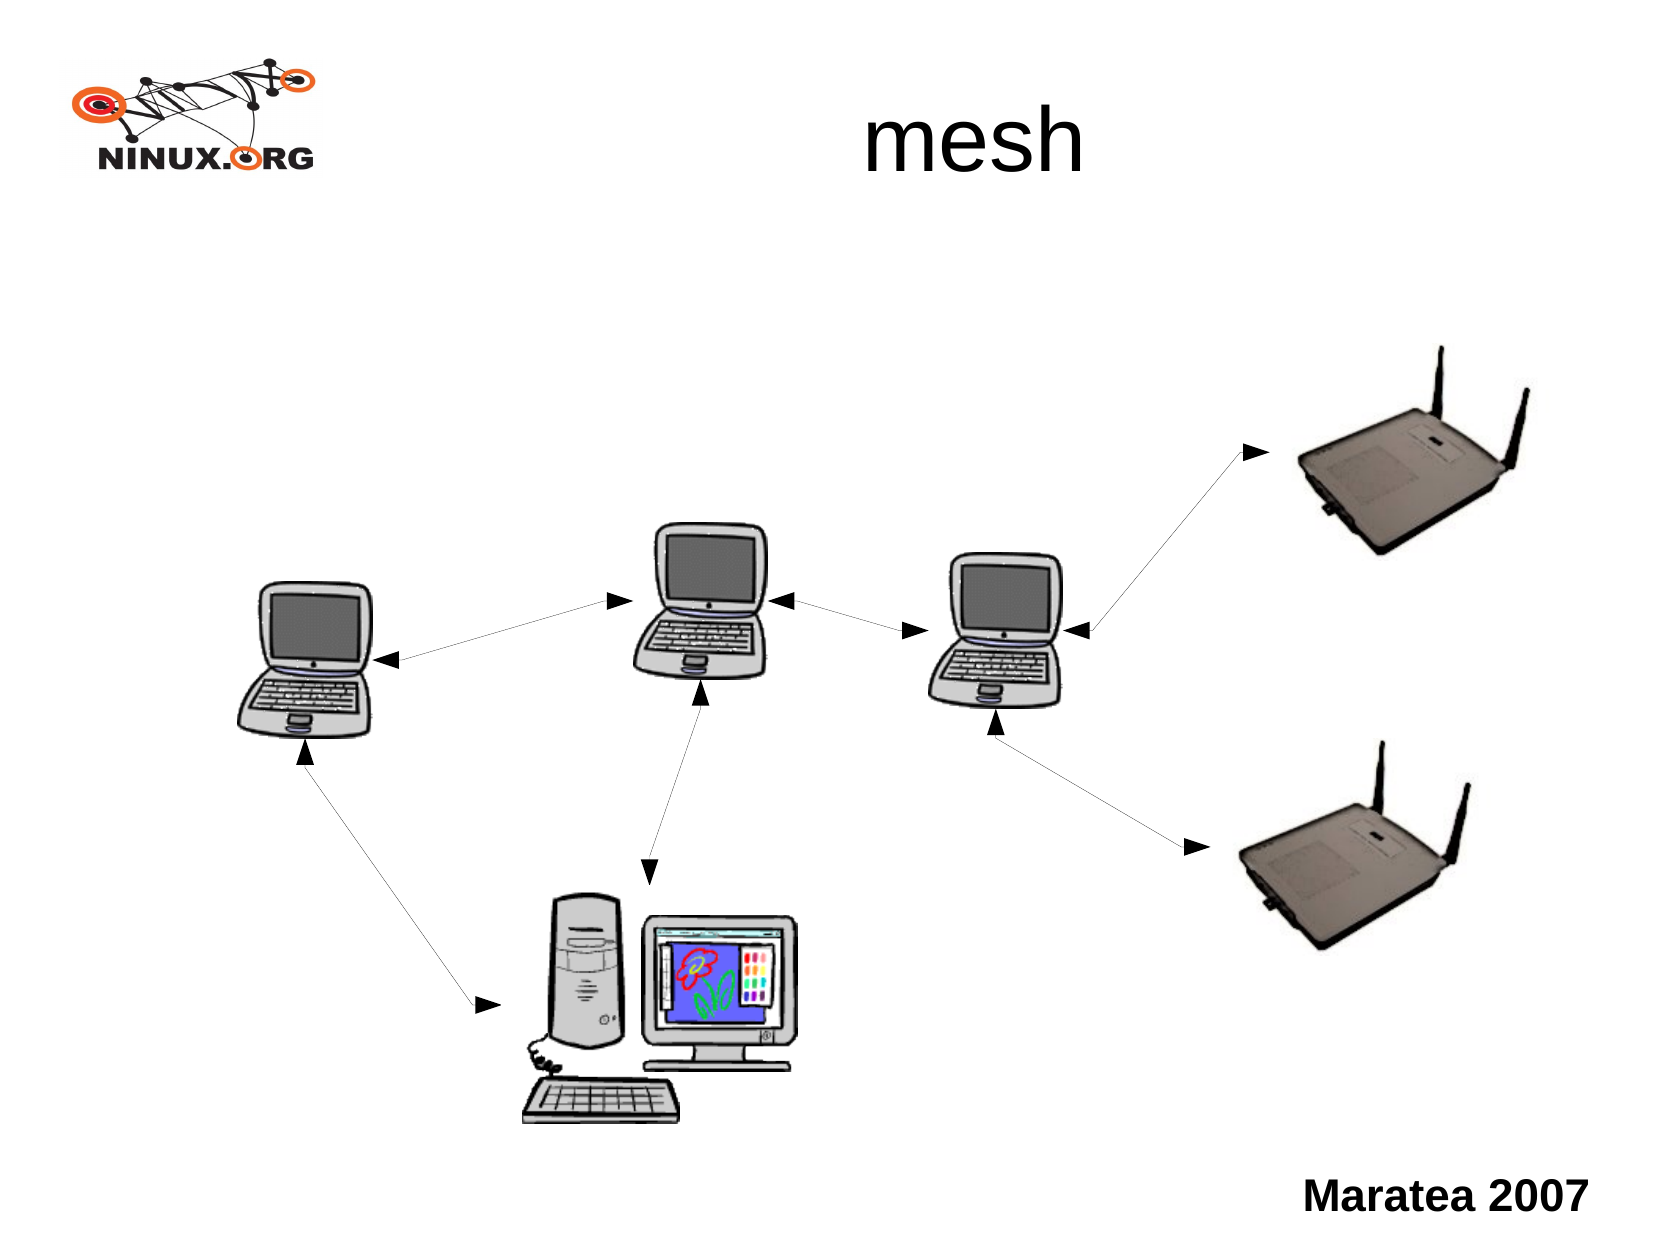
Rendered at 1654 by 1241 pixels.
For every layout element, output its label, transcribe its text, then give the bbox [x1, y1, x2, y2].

picture [237, 581, 373, 739]
picture [59, 58, 323, 178]
picture [633, 522, 768, 680]
picture [1269, 343, 1561, 562]
picture [501, 885, 798, 1125]
picture [928, 552, 1063, 709]
text_box Maratea 2007 [1275, 1162, 1651, 1237]
picture [1210, 738, 1502, 956]
title mesh [383, 43, 1565, 237]
